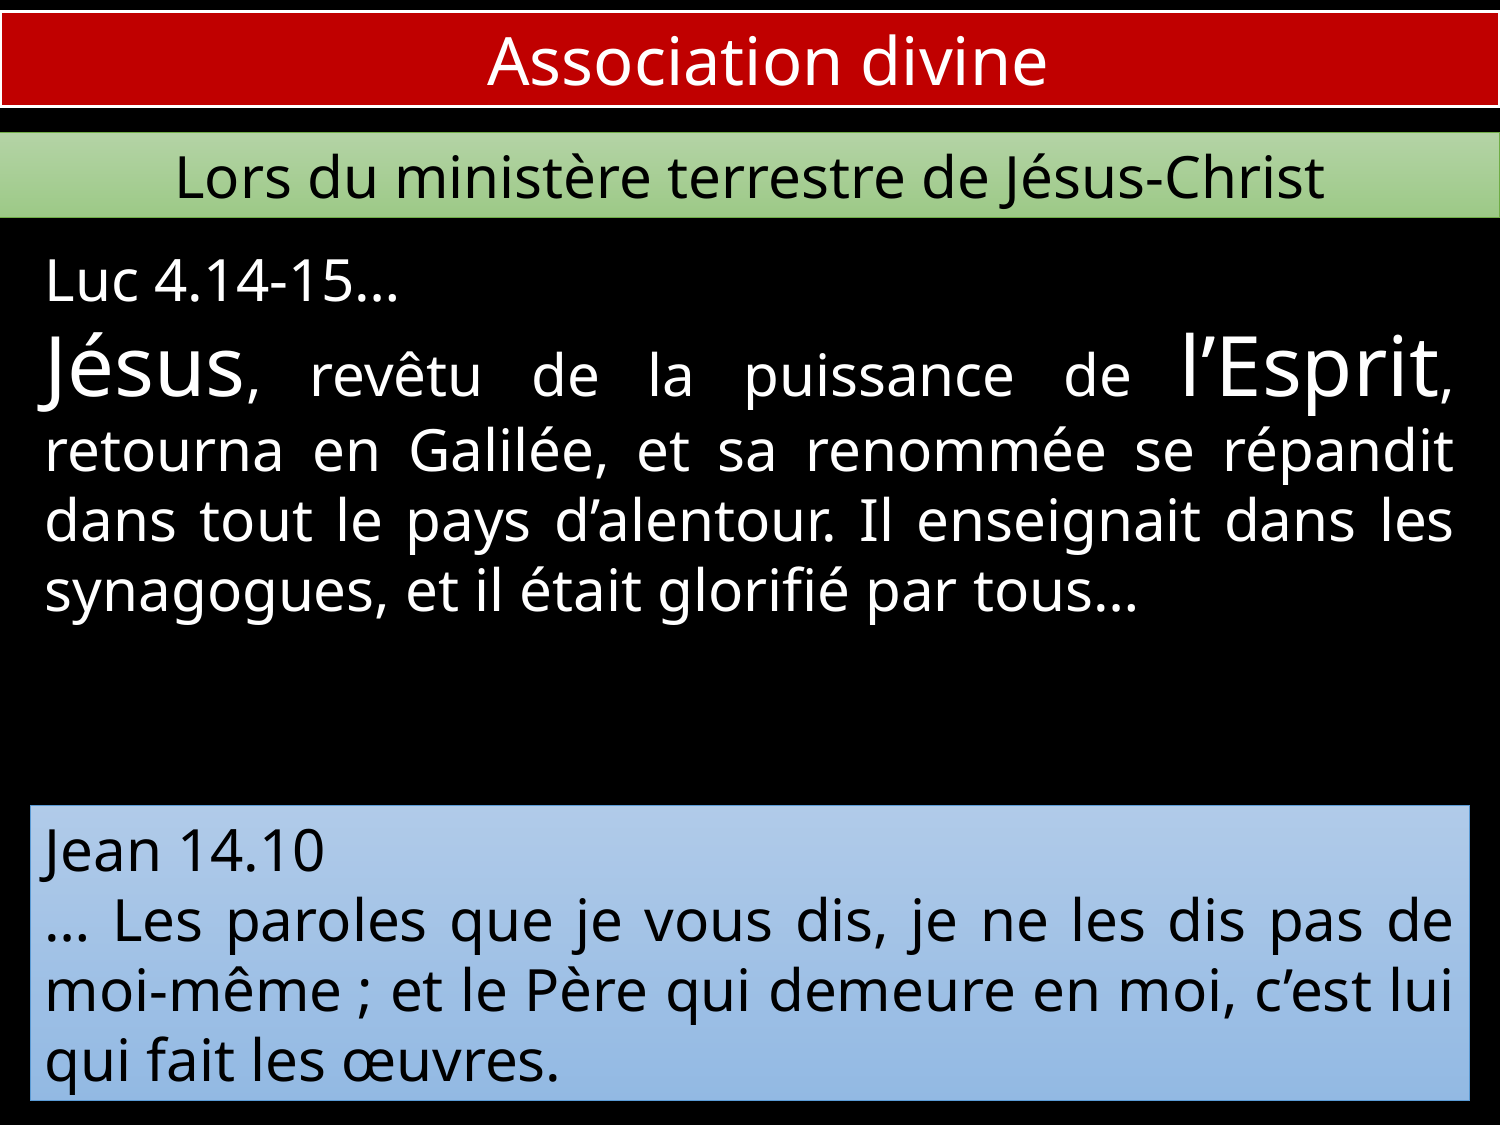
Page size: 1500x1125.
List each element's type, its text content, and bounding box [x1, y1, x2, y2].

text_box Luc 4.14-15… Jésus, revêtu de la puissance de l’Esprit, retourna en Galilée, et sa renommée se répandit dans tout le pays d’alentour. Il enseignait dans les synagogues, et il était glorifié par tous… [30, 235, 1470, 631]
text_box Jean 14.10 … Les paroles que je vous dis, je ne les dis pas de moi-même ; et le Père qui demeure en moi, c’est lui qui fait les œuvres. [30, 805, 1470, 1101]
text_box Lors du ministère terrestre de Jésus-Christ [0, 132, 1500, 218]
text_box Association divine [0, 11, 1500, 107]
